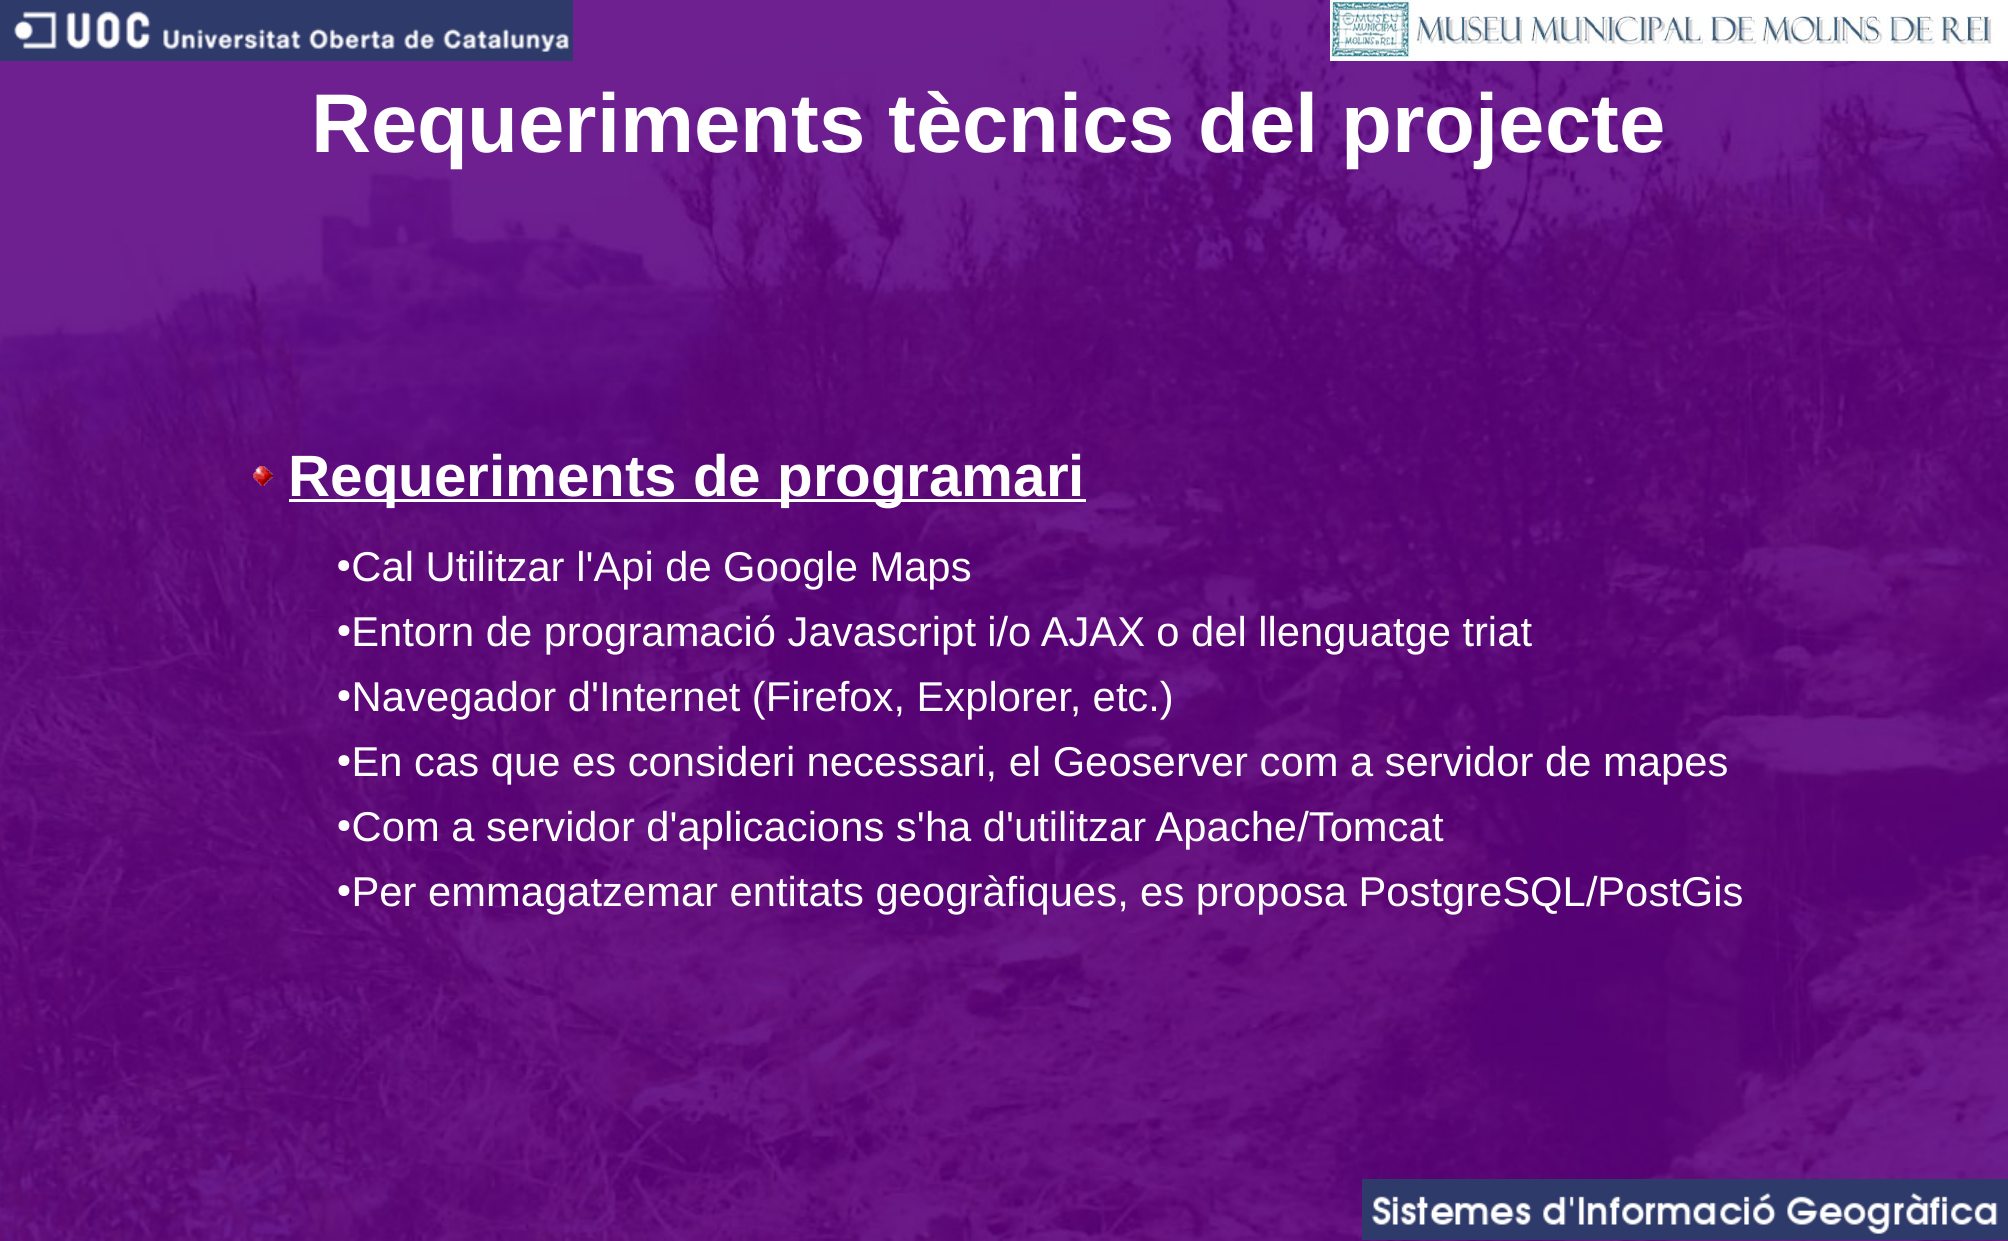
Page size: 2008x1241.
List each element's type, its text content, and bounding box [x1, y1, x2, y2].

text_box Requeriments de programari [239, 435, 1101, 516]
text_box Entorn de programació Javascript i/o AJAX o del llenguatge triat [321, 601, 1548, 663]
text_box Com a servidor d'aplicacions s'ha d'utilitzar Apache/Tomcat [321, 796, 1459, 858]
picture [0, 0, 2008, 1241]
text_box En cas que es consideri necessari, el Geoserver com a servidor de mapes [321, 731, 1745, 793]
text_box Cal Utilitzar l'Api de Google Maps [321, 536, 987, 598]
text_box Requeriments tècnics del projecte [277, 69, 1682, 178]
text_box Navegador d'Internet (Firefox, Explorer, etc.) [321, 666, 1190, 728]
text_box Per emmagatzemar entitats geogràfiques, es proposa PostgreSQL/PostGis [321, 861, 1760, 923]
